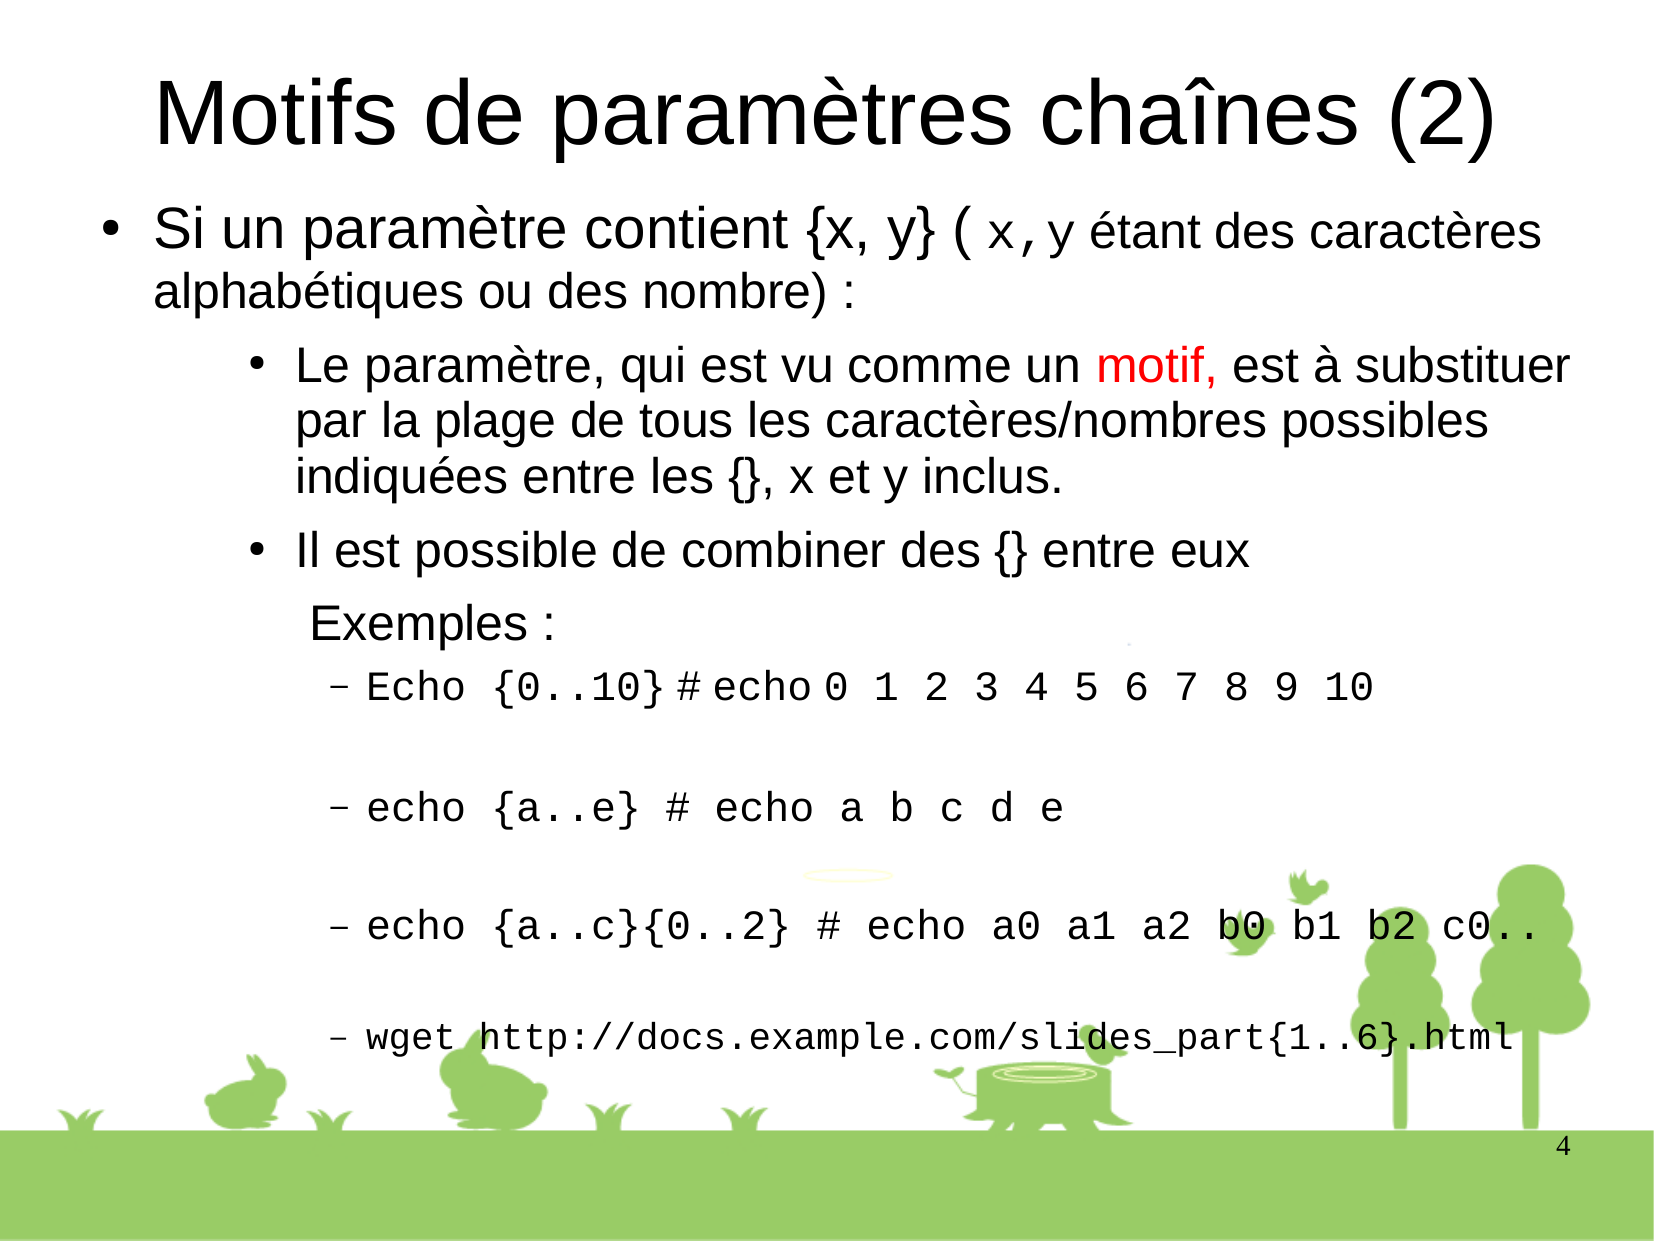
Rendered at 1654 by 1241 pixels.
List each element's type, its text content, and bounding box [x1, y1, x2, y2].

picture [0, 0, 1654, 1241]
list Si un paramètre contient {x, y} ( x,y étant des caractères alphabétiques ou des nombre) : Le paramètre, qui est vu comme un motif, est à substituer par la plage de tous les caractères/nombres possibles indiquées entre les {}, x et y inclus. Il est possible de combiner des {} entre eux Exemples : Echo {0..10} # echo 0 1 2 3 4 5 6 7 8 9 10 echo {a..e} # echo a b c d e echo {a..c}{0..2} # echo a0 a1 a2 b0 b1 b2 c0.. wget http://docs.example.com/slides_part{1..6}.html [82, 195, 1619, 1205]
title Motifs de paramètres chaînes (2) [82, 49, 1571, 178]
